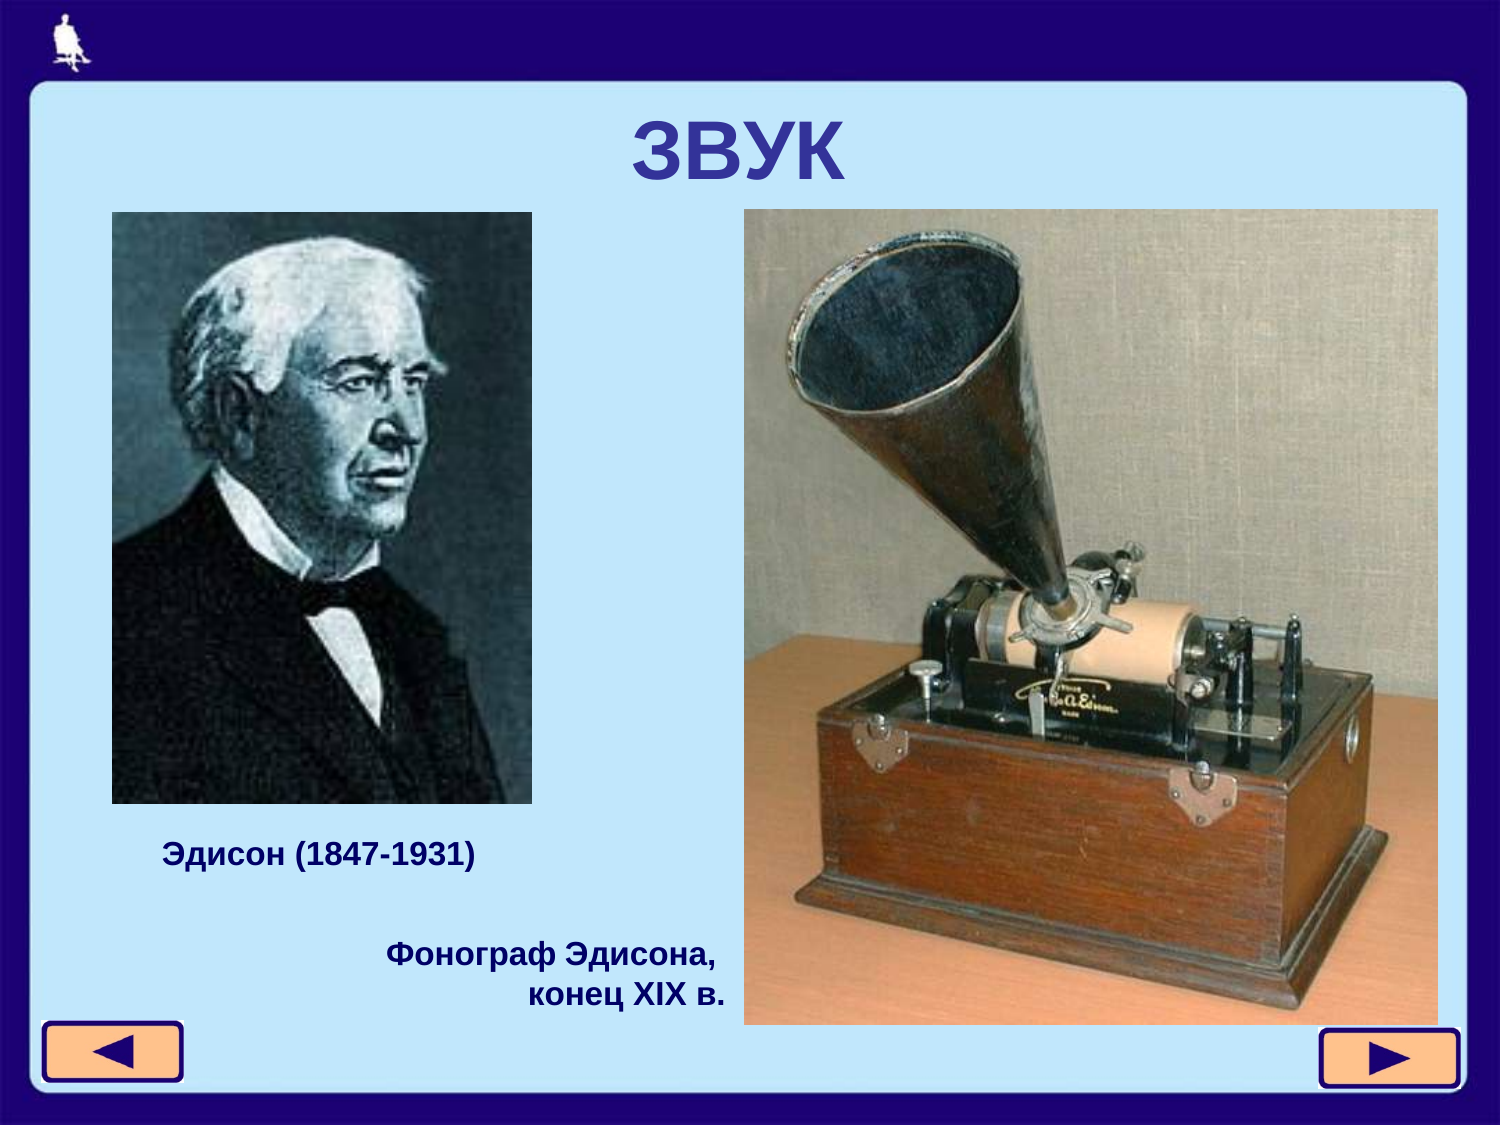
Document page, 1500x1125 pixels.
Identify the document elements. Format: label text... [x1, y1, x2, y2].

picture [0, 0, 1500, 1125]
title ЗВУК [75, 52, 1426, 240]
text_box Эдисон (1847-1931) [112, 824, 526, 881]
text_box Фонограф Эдисона, конец XIX в. [149, 924, 741, 1021]
